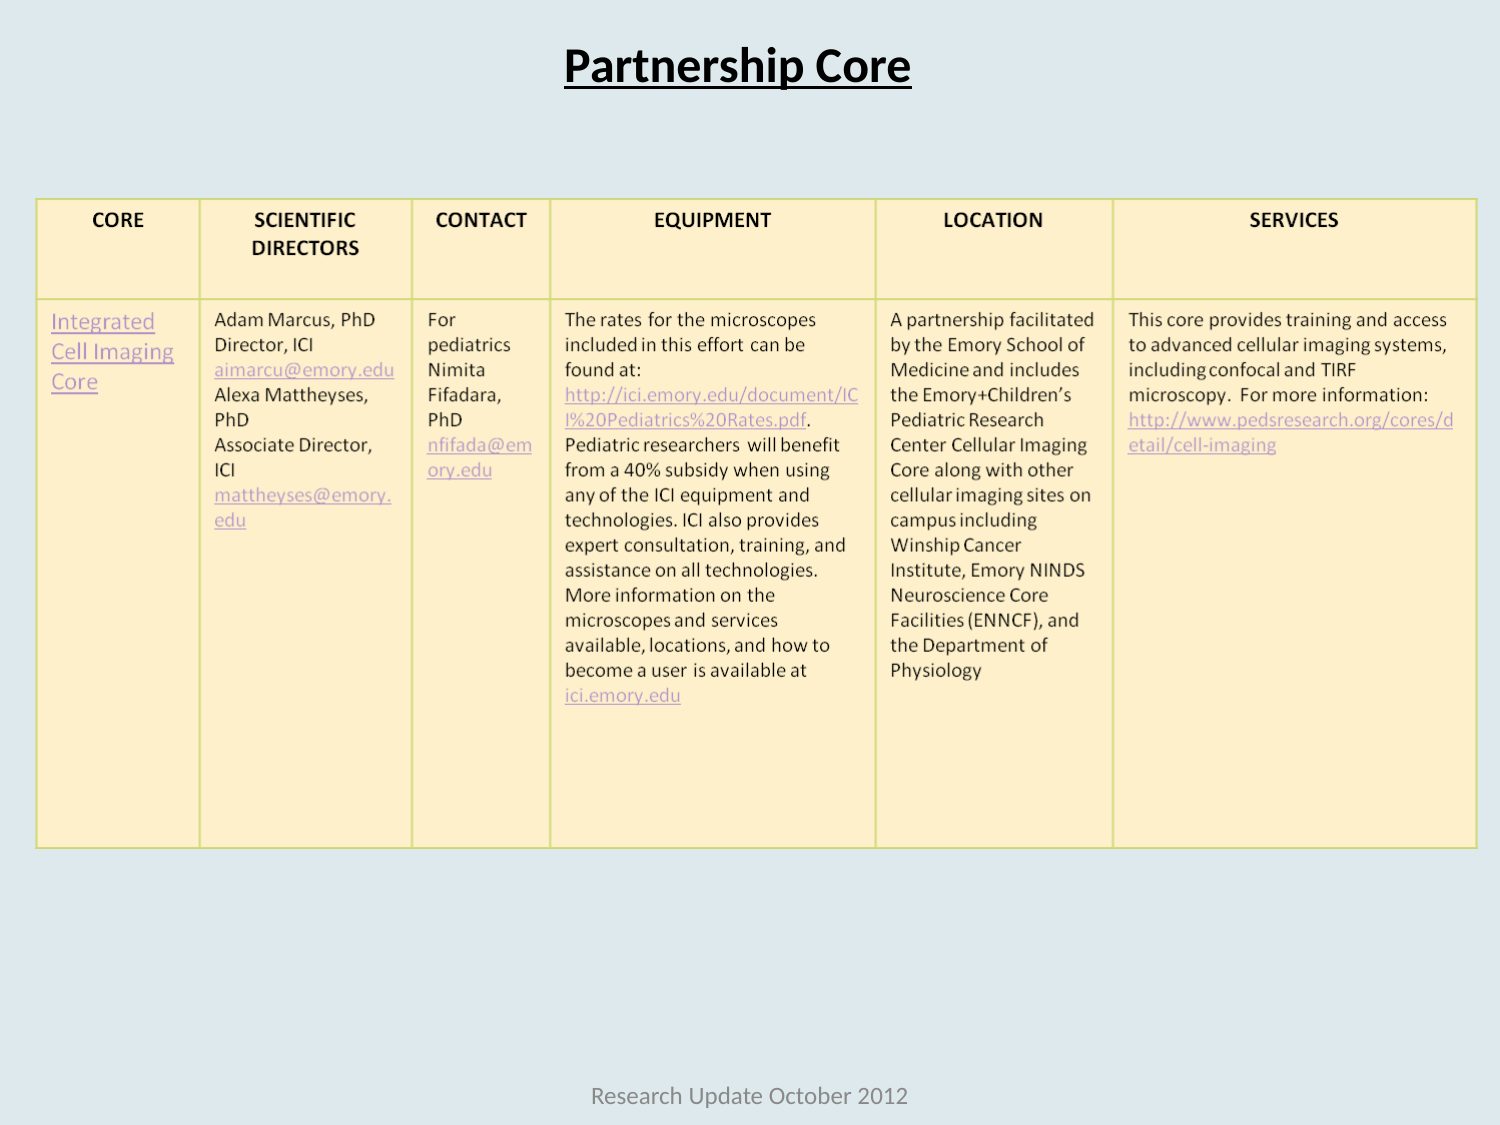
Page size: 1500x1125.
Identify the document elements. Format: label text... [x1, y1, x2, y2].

text_box Research Update October 2012 [512, 1065, 988, 1125]
picture [25, 187, 1488, 860]
text_box Partnership Core [37, 24, 1450, 138]
